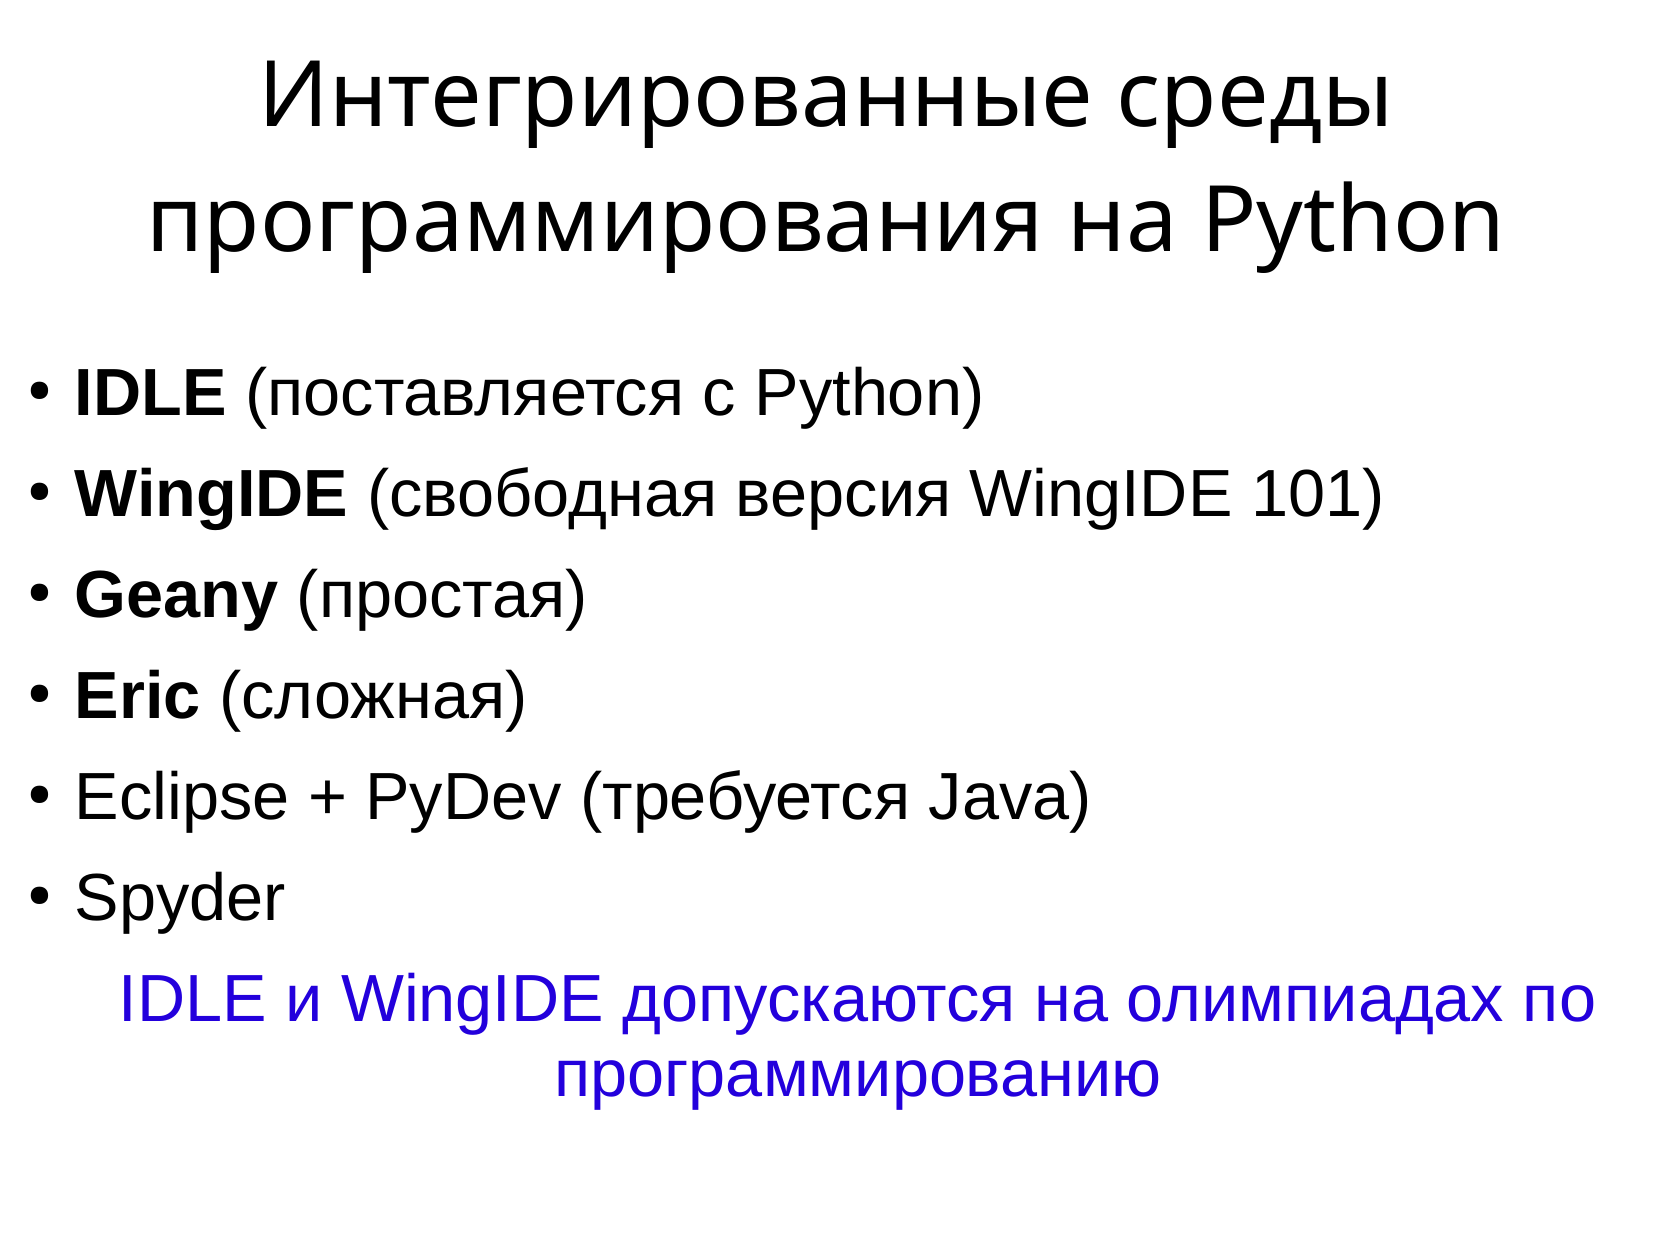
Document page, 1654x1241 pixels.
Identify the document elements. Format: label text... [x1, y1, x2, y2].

list IDLE (поставляется с Python) WingIDE (свободная версия WingIDE 101) Geany (простая) Eric (сложная) Eclipse + PyDev (требуется Java) Spyder IDLE и WingIDE допускаются на олимпиадах по программированию [11, 355, 1642, 1117]
title Интегрированные среды программирования на Python [82, 40, 1571, 266]
